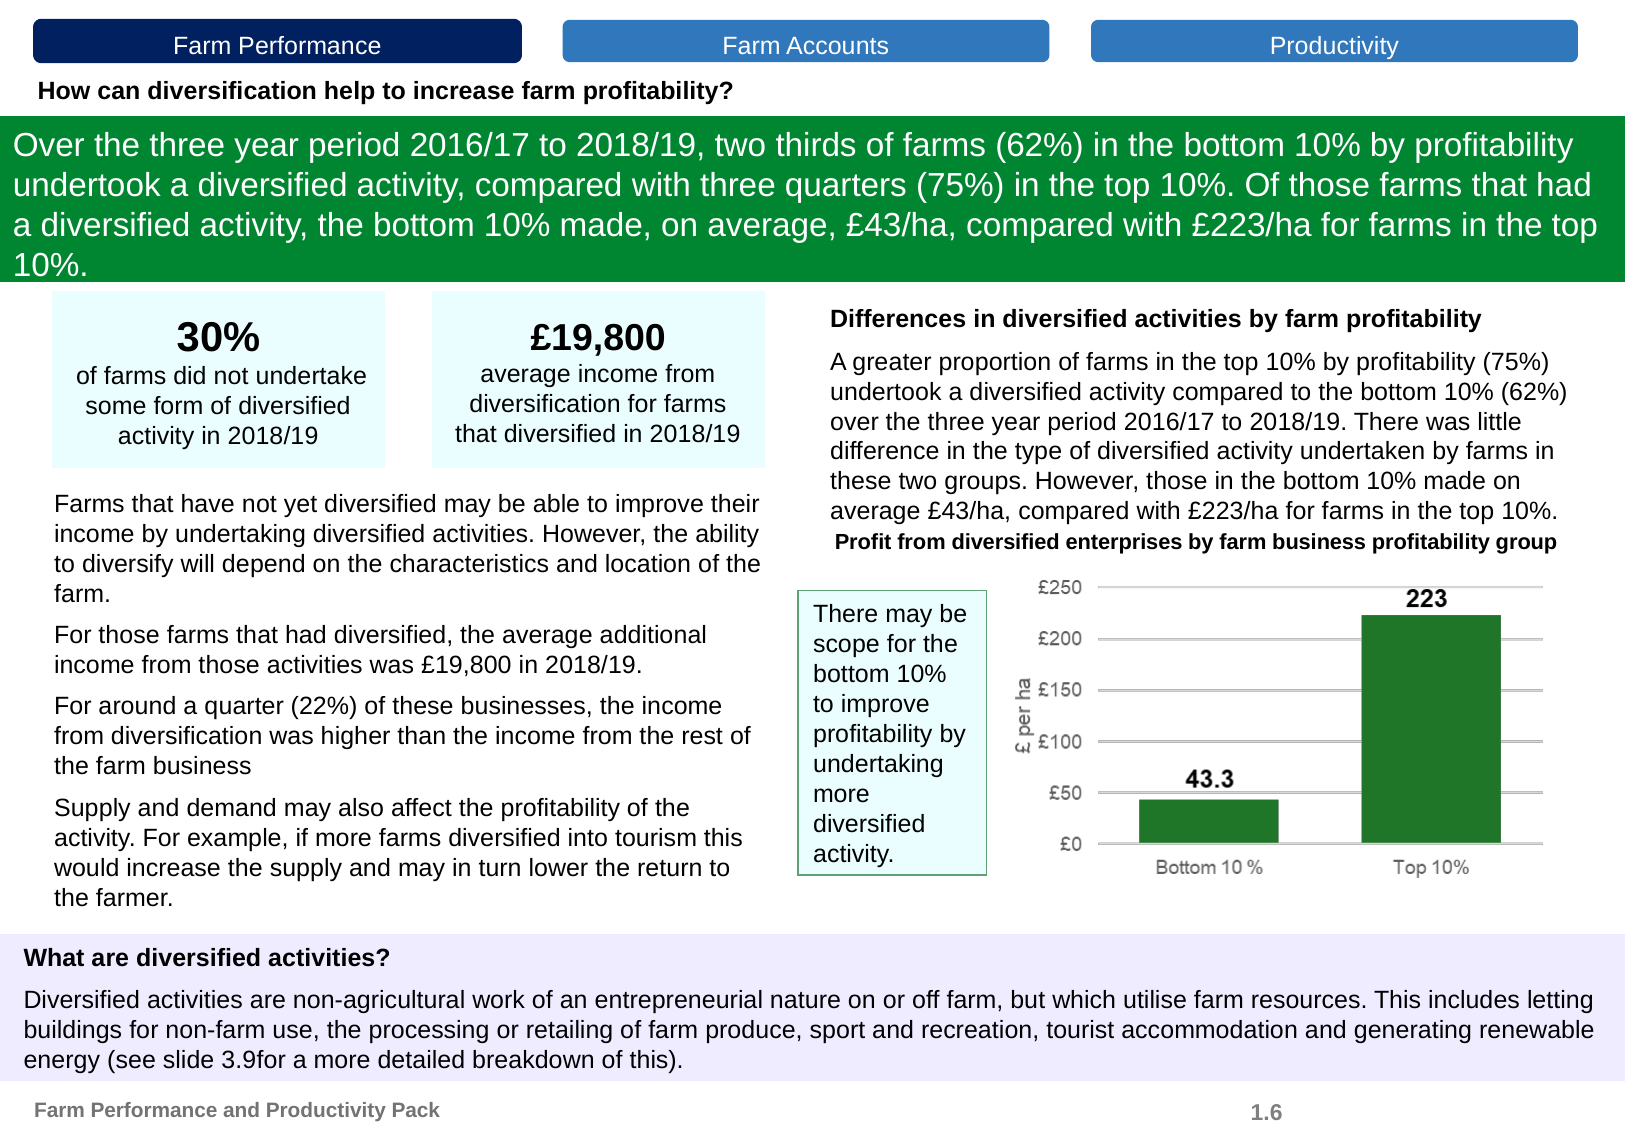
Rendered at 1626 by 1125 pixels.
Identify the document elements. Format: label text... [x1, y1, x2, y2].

text_box How can diversification help to increase farm profitability? [22, 49, 1425, 116]
picture [977, 572, 1578, 917]
text_box Over the three year period 2016/17 to 2018/19, two thirds of farms (62%) in the bottom 10% by profitability undertook a diversified activity, compared with three quarters (75%) in the top 10%. Of those farms that had a diversified activity, the bottom 10% made, on average, £43/ha, compared with £223/ha for farms in the top 10%. [0, 116, 1625, 282]
text_box Differences in diversified activities by farm profitability A greater proportion of farms in the top 10% by profitability (75%) undertook a diversified activity compared to the bottom 10% (62%) over the three year period 2016/17 to 2018/19. There was little difference in the type of diversified activity undertaken by farms in these two groups. However, those in the bottom 10% made on average £43/ha, compared with £223/ha for farms in the top 10%. [815, 295, 1596, 563]
text_box Productivity [1091, 19, 1578, 63]
text_box £19,800 average income from diversification for farms that diversified in 2018/19 [432, 291, 765, 454]
text_box Profit from diversified enterprises by farm business profitability group [819, 520, 1595, 562]
text_box There may be scope for the bottom 10% to improve profitability by undertaking more diversified activity. [798, 590, 977, 875]
text_box Farms that have not yet diversified may be able to improve their income by undertaking diversified activities. However, the ability to diversify will depend on the characteristics and location of the farm. For those farms that had diversified, the average additional income from those activities was £19,800 in 2018/19. For around a quarter (22%) of these businesses, the income from diversification was higher than the income from the rest of the farm business Supply and demand may also affect the profitability of the activity. For example, if more farms diversified into tourism this would increase the supply and may in turn lower the return to the farmer. [39, 454, 786, 934]
text_box Farm Performance and Productivity Pack [34, 1097, 440, 1122]
text_box 1.6 [1235, 1081, 1602, 1125]
text_box 30% of farms did not undertake some form of diversified activity in 2018/19 [52, 291, 385, 454]
text_box Farm Performance [34, 19, 521, 63]
text_box What are diversified activities? Diversified activities are non-agricultural work of an entrepreneurial nature on or off farm, but which utilise farm resources. This includes letting buildings for non-farm use, the processing or retailing of farm produce, sport and recreation, tourist accommodation and generating renewable energy (see slide 3.9 for a more detailed breakdown of this). [0, 934, 1625, 1081]
text_box Farm Accounts [562, 19, 1050, 63]
